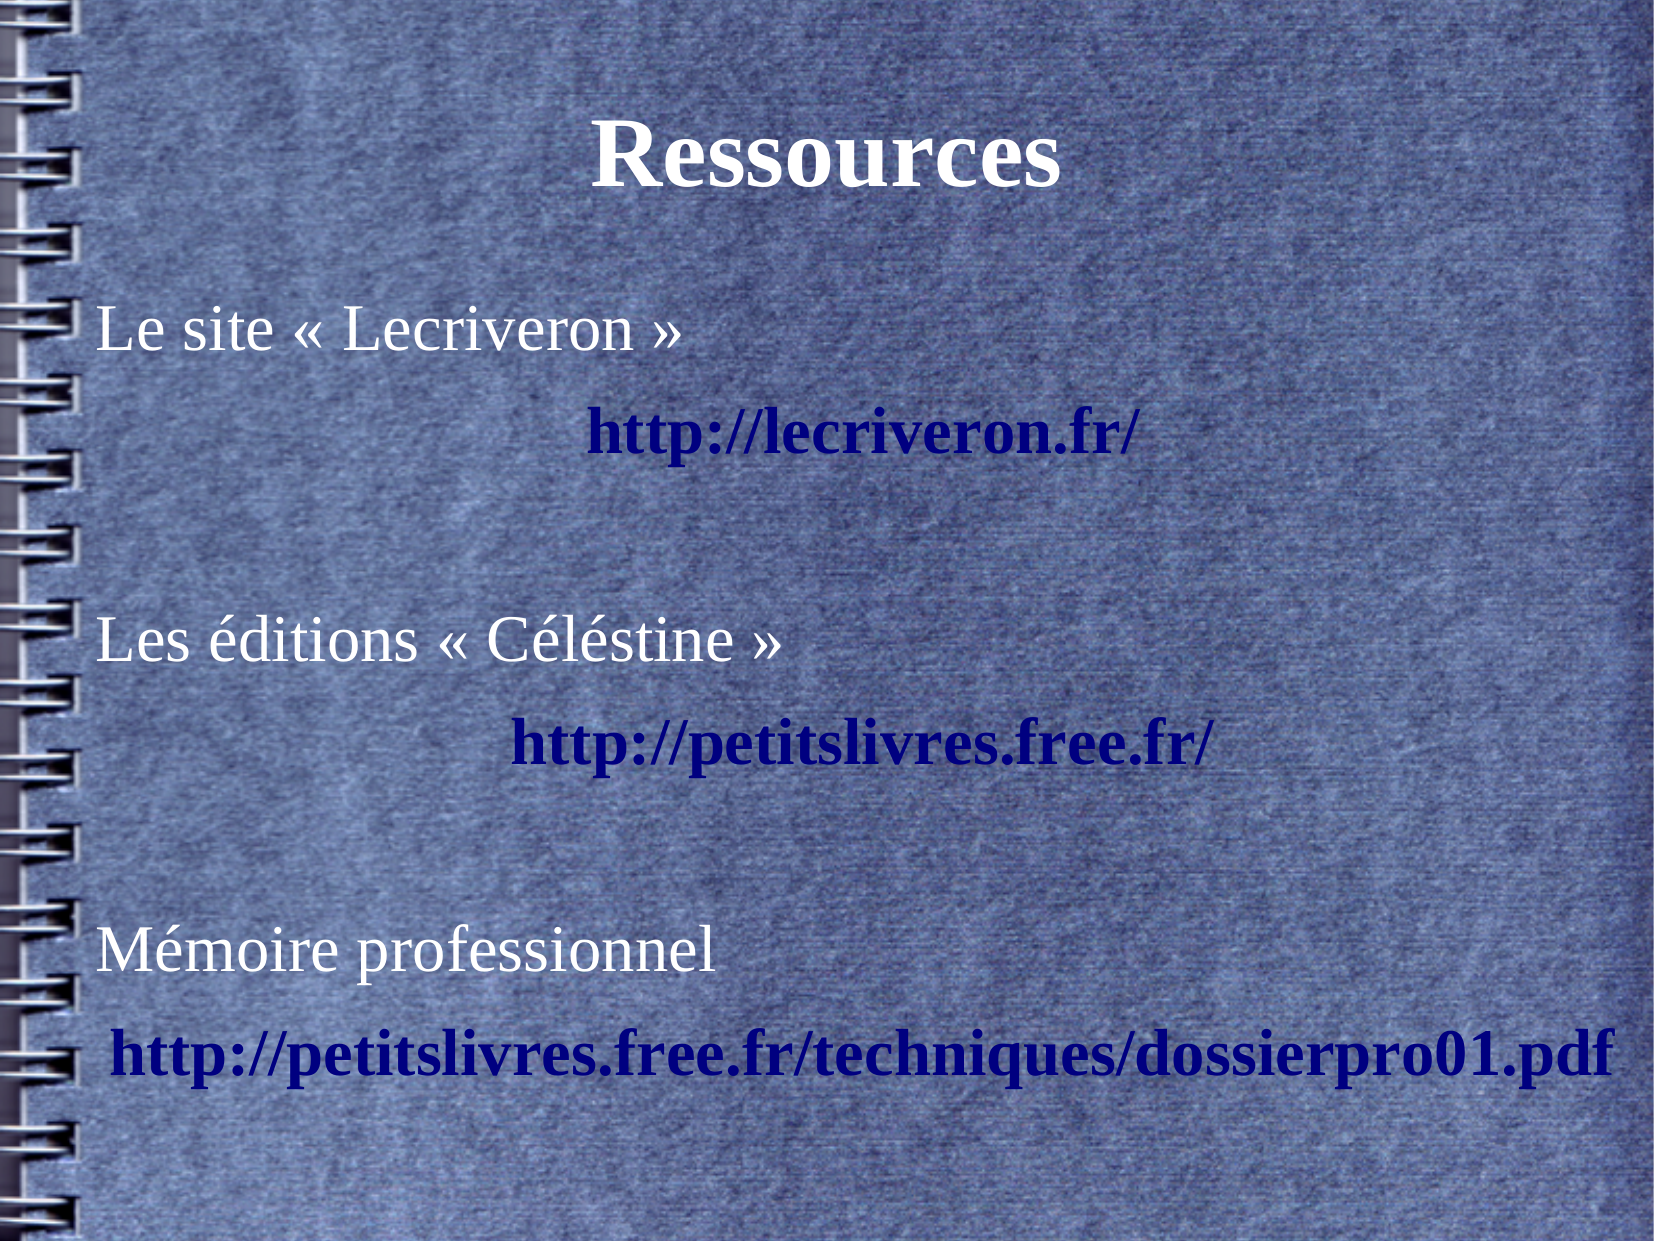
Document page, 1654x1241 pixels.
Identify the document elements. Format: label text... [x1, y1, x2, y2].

list Le site « Lecriveron » http://lecriveron.fr/ Les éditions « Céléstine » http://petitslivres.free.fr/ Mémoire professionnel http://petitslivres.free.fr/techniques/dossierpro01.pdf [95, 290, 1632, 1194]
picture [0, 0, 1654, 1241]
title Ressources [82, 49, 1571, 257]
